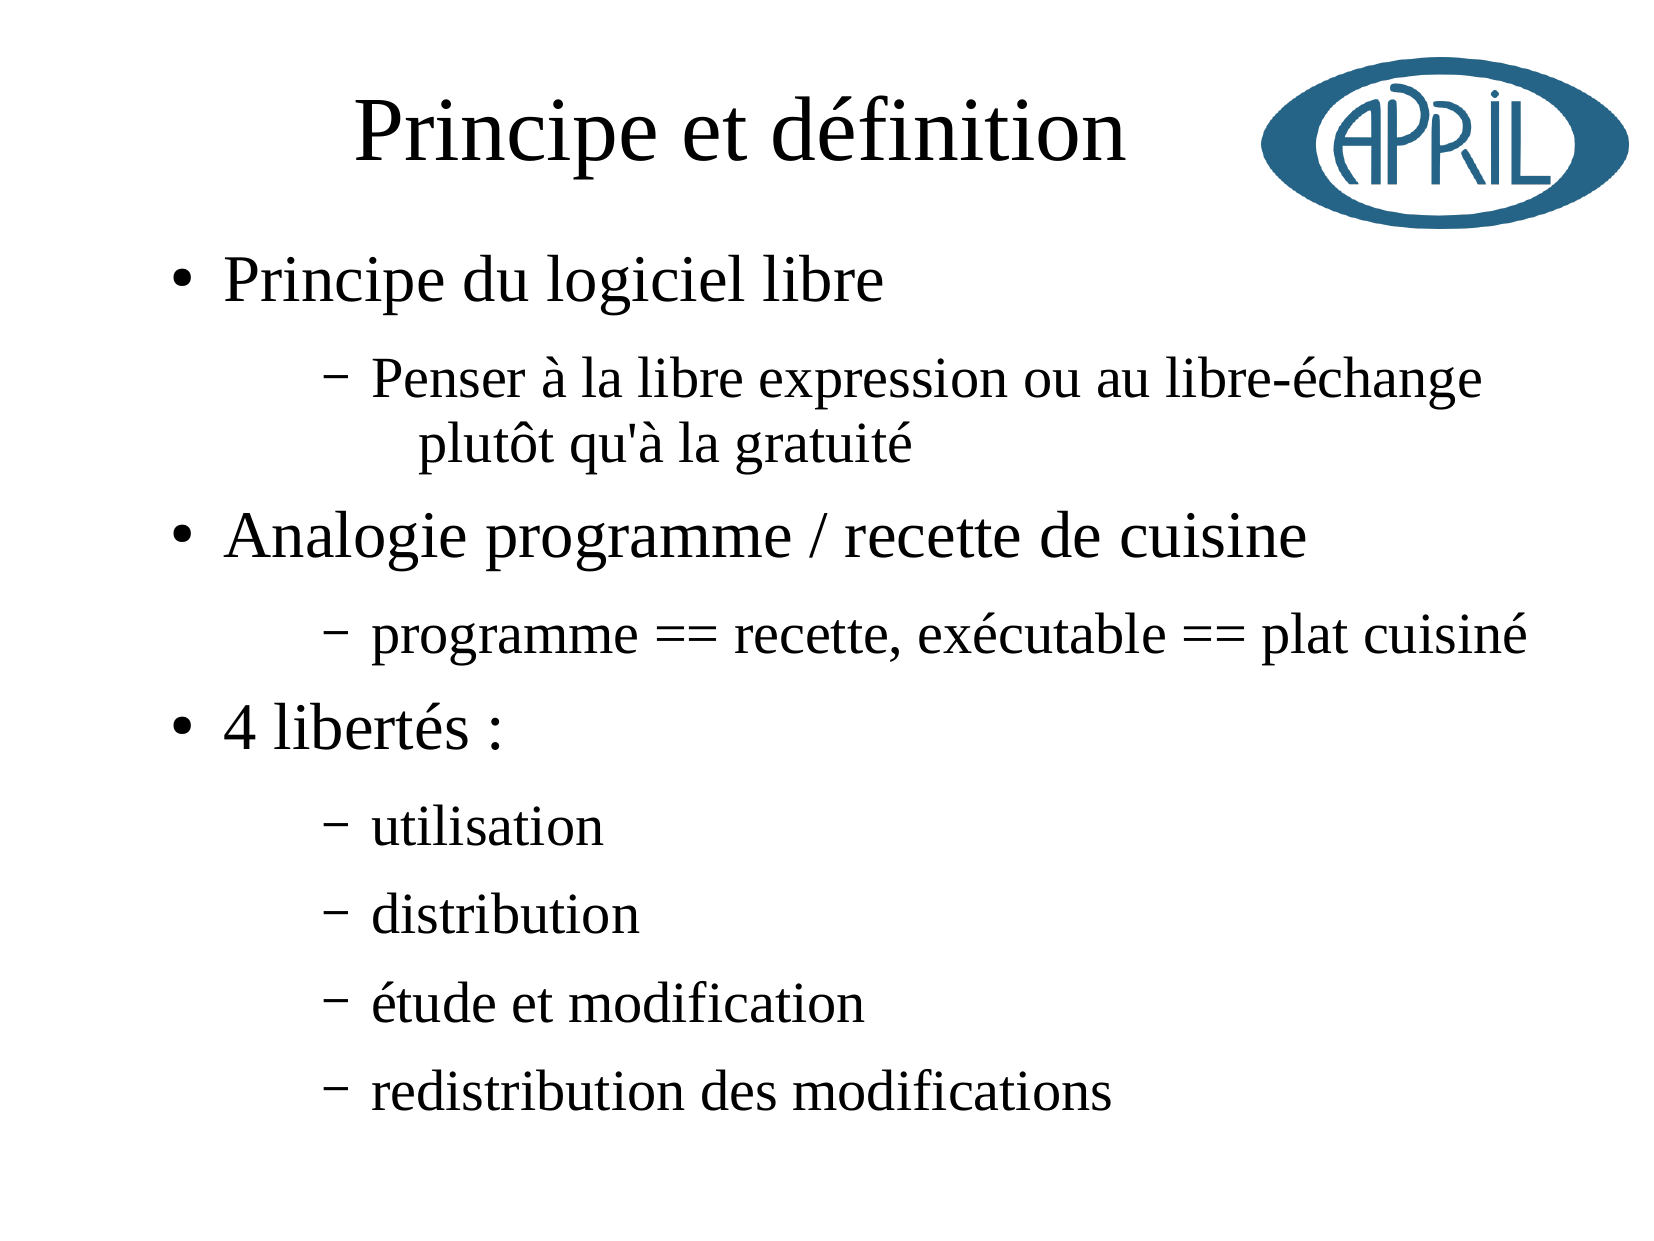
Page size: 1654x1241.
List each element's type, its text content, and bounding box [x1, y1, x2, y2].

picture [1261, 57, 1629, 229]
list Principe du logiciel libre Penser à la libre expression ou au libre-échange plutôt qu'à la gratuité Analogie programme / recette de cuisine programme == recette, exécutable == plat cuisiné 4 libertés : utilisation distribution étude et modification redistribution des modifications [134, 242, 1547, 1185]
title Principe et définition [187, 44, 1295, 215]
